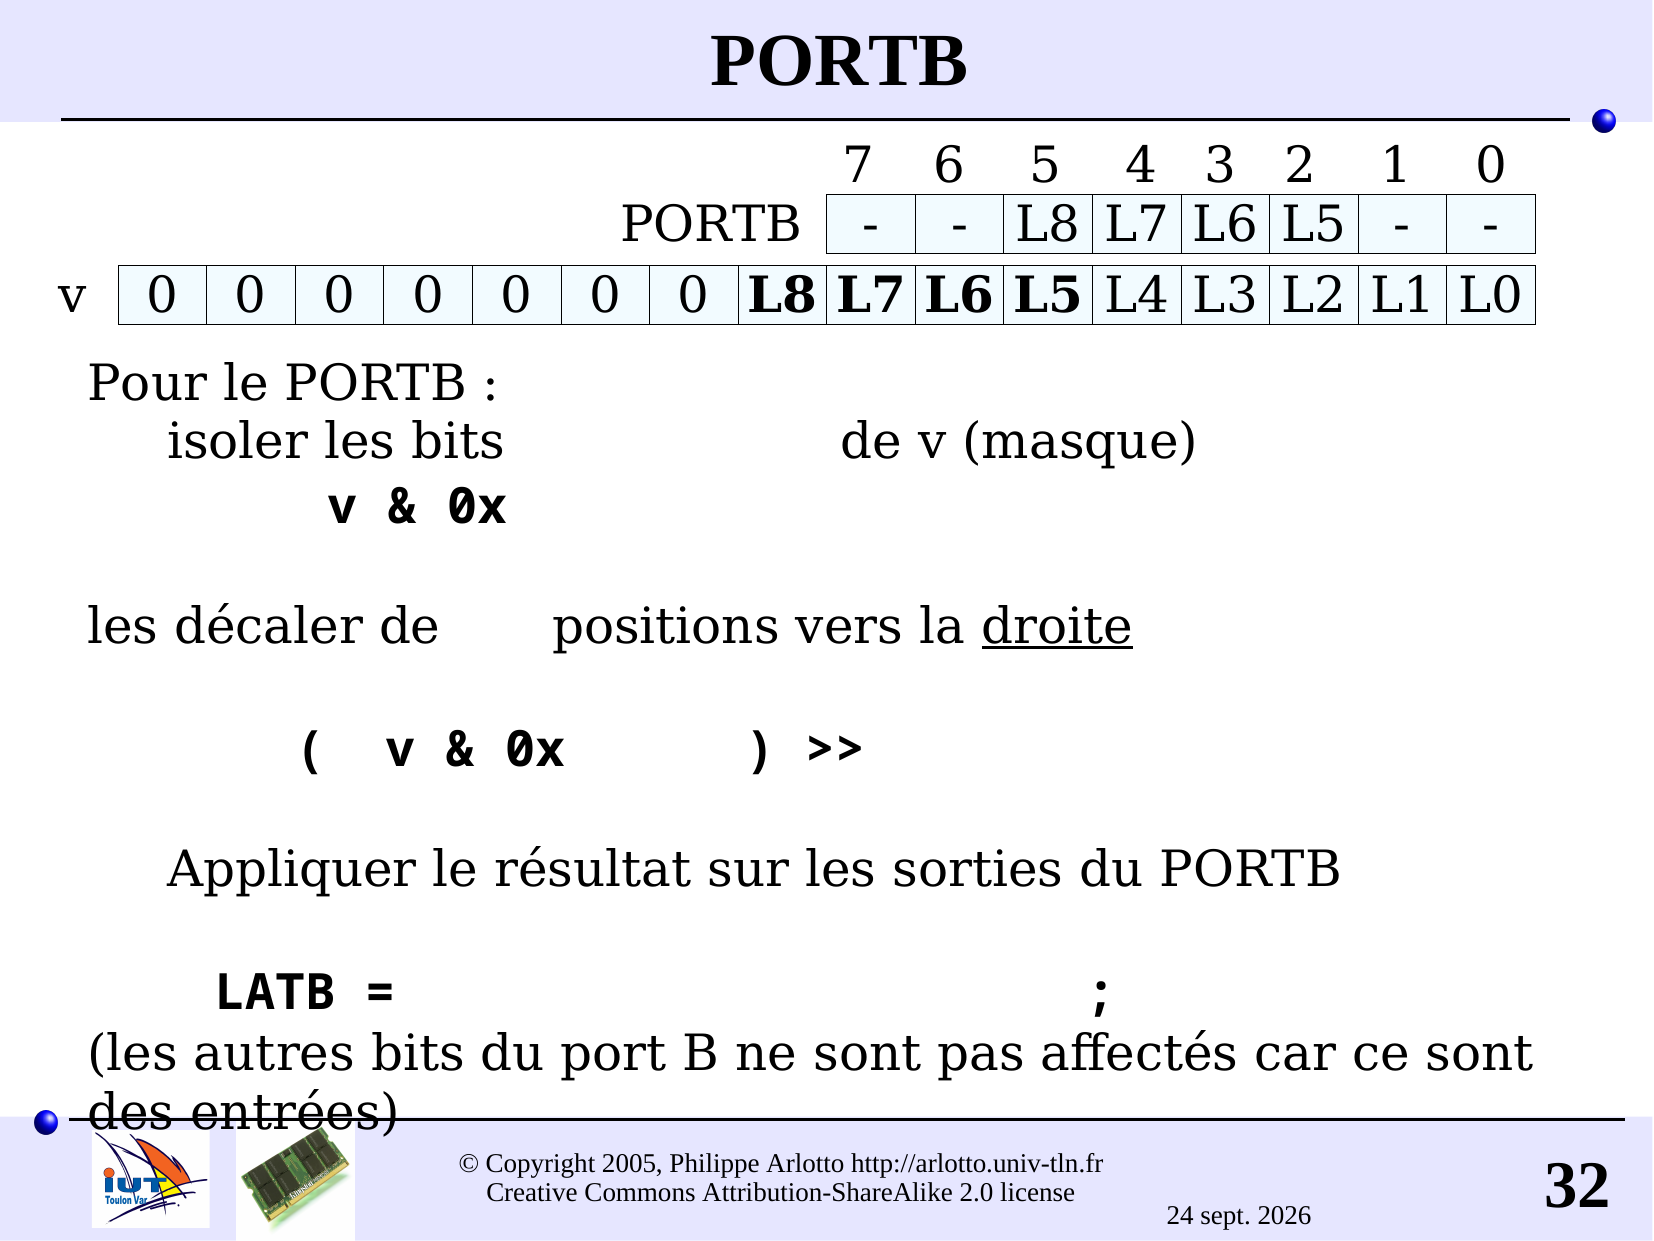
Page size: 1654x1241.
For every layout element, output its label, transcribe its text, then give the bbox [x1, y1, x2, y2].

text_box L8 [1004, 195, 1093, 254]
text_box 0 [561, 265, 649, 325]
text_box v [59, 265, 119, 325]
text_box 7 6 5 4 3 2 1 0 [826, 135, 1536, 195]
text_box L5 [1269, 195, 1358, 254]
text_box 0 [649, 265, 738, 325]
text_box L8 [738, 265, 827, 325]
text_box L4 [1092, 265, 1182, 325]
text_box 0 [206, 265, 295, 325]
text_box 0 [295, 265, 383, 325]
text_box Pour le PORTB : isoler les bits de v (masque) v & 0x les décaler de positions vers la droite ( v & 0x ) >> Appliquer le résultat sur les sorties du PORTB LATB = ; (les autres bits du port B ne sont pas affectés car ce sont des entrées) [87, 353, 1536, 1123]
text_box L7 [827, 265, 915, 325]
text_box PORTB [620, 194, 827, 254]
picture [305, 1123, 318, 1127]
text_box L7 [1093, 195, 1181, 254]
text_box 0 [119, 265, 206, 325]
text_box 0 [383, 265, 473, 325]
text_box L6 [1181, 195, 1269, 254]
title PORTB [95, 11, 1585, 110]
text_box L5 [1003, 265, 1092, 325]
text_box - [1358, 195, 1446, 254]
text_box 0 [473, 265, 561, 325]
text_box - [1446, 195, 1536, 254]
picture [236, 1123, 355, 1241]
text_box L0 [1446, 265, 1536, 325]
picture [334, 1123, 347, 1127]
text_box - [827, 195, 916, 254]
text_box L2 [1269, 265, 1358, 325]
text_box L6 [915, 265, 1003, 325]
text_box - [916, 195, 1004, 254]
text_box L3 [1182, 265, 1269, 325]
text_box L1 [1358, 265, 1446, 325]
